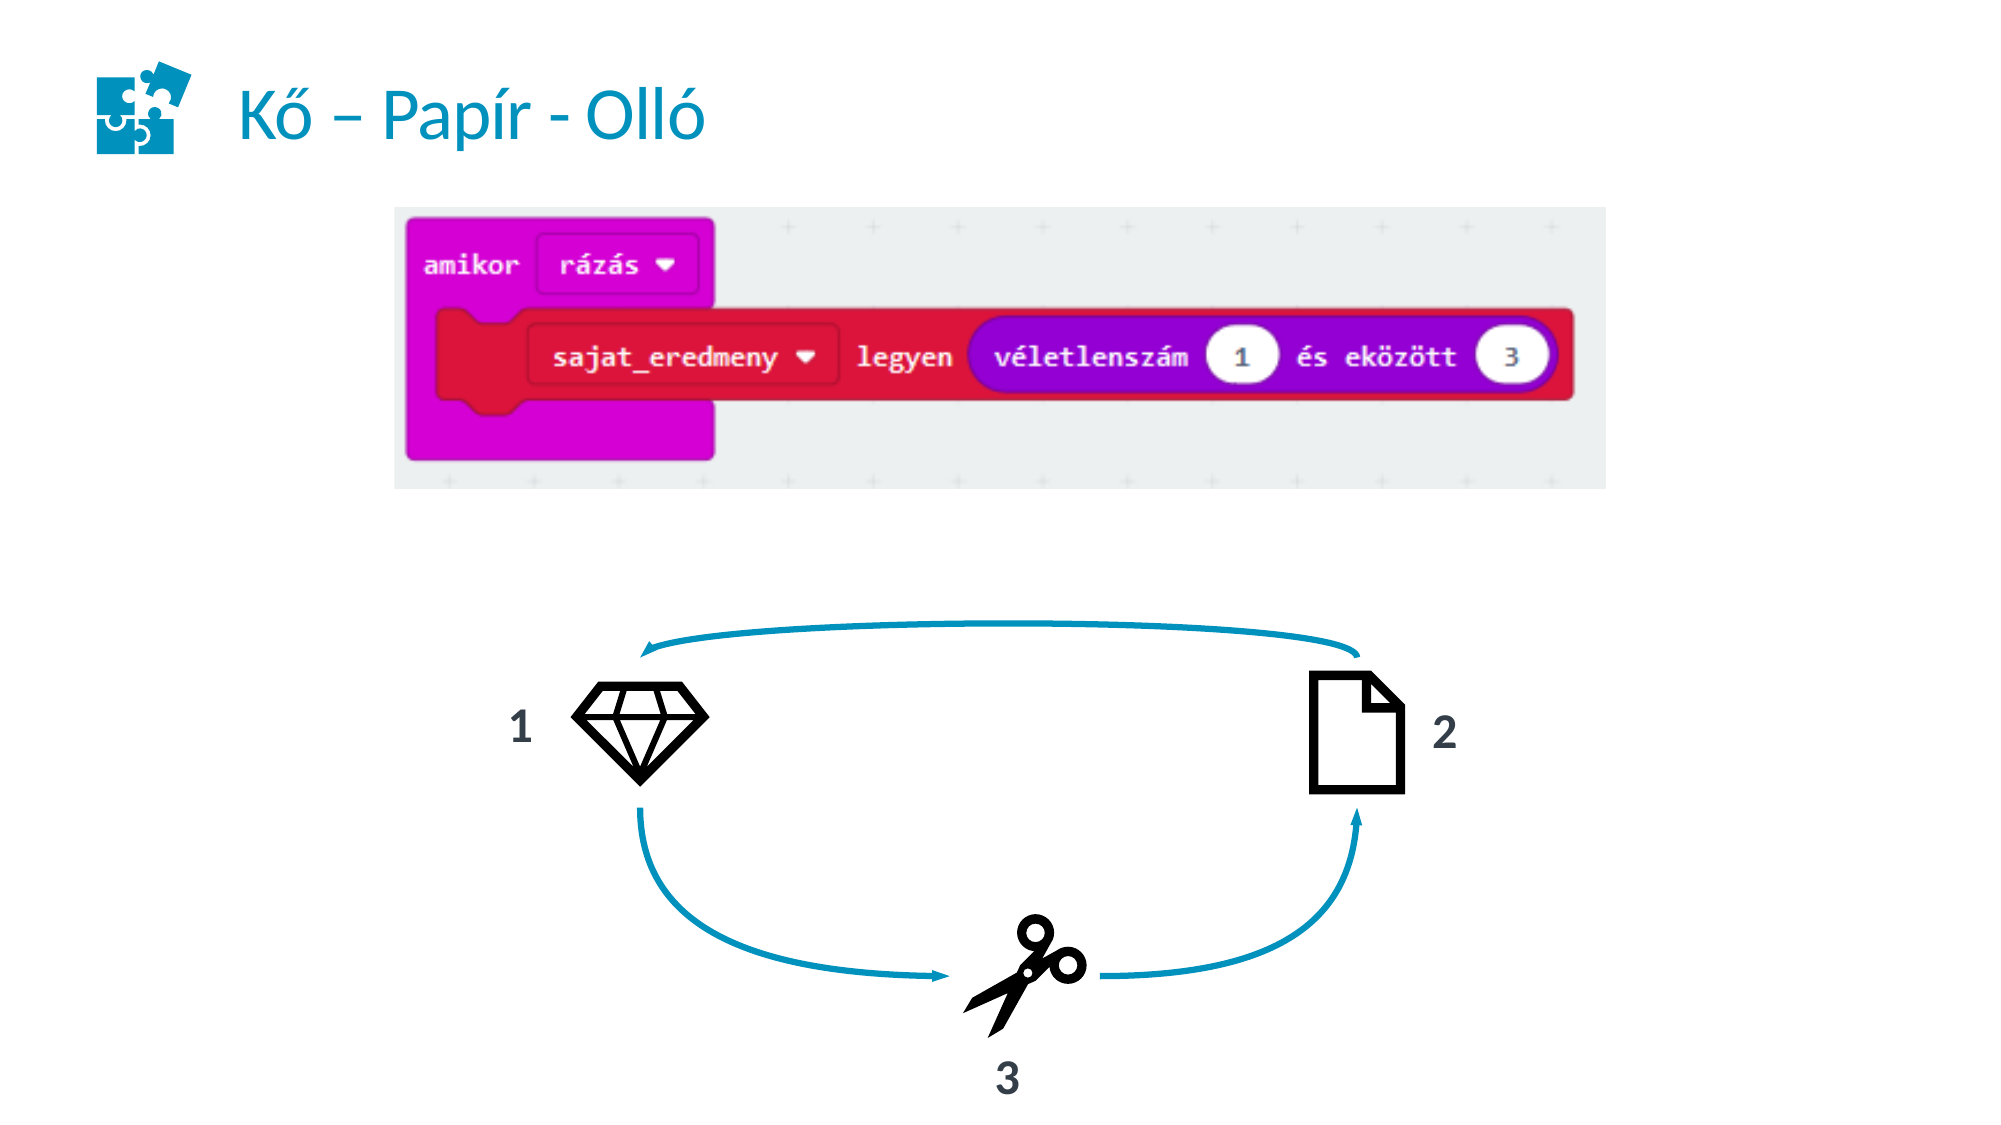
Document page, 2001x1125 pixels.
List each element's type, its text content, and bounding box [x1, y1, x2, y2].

picture [565, 657, 716, 808]
picture [394, 207, 1606, 489]
picture [1282, 657, 1433, 809]
text_box 2 [1432, 705, 1493, 760]
text_box 3 [994, 1051, 1056, 1106]
text_box 1 [507, 699, 568, 754]
title Kő – Papír - Olló [238, 78, 1922, 174]
picture [949, 901, 1100, 1052]
